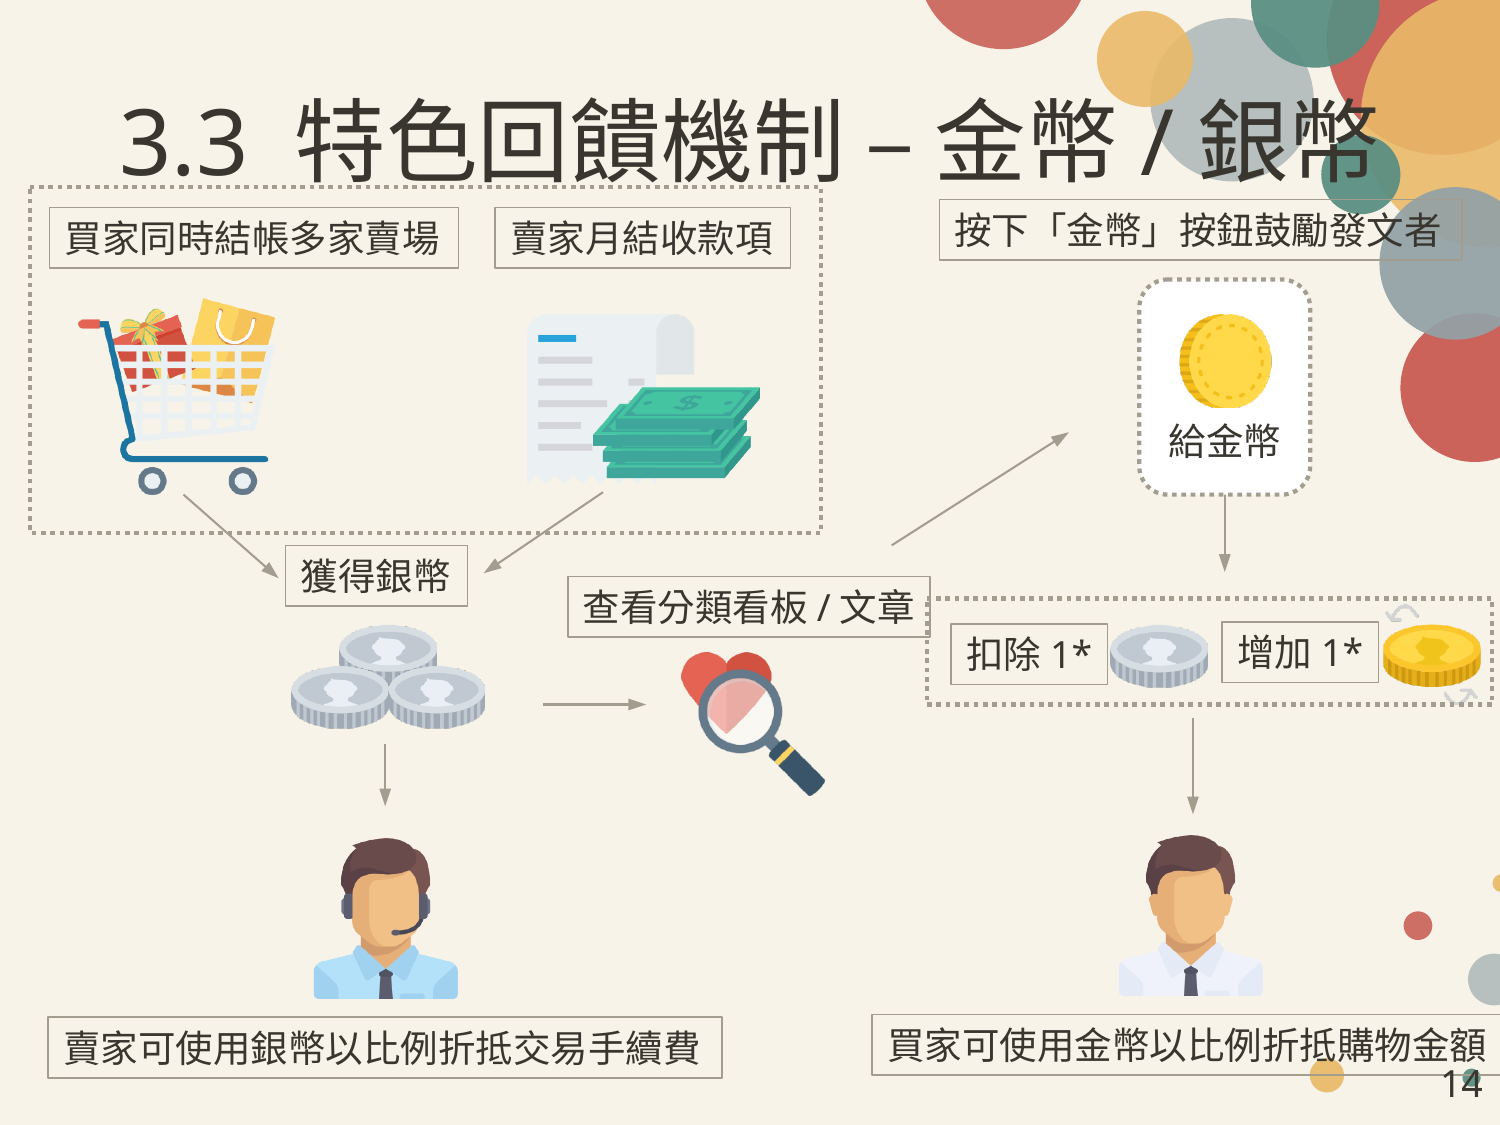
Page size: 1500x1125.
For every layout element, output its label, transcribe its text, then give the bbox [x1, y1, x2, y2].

text_box [1309, 1076, 1344, 1093]
text_box [1403, 911, 1433, 940]
picture [291, 607, 485, 746]
text_box 扣除1* [951, 623, 1096, 685]
picture [1110, 607, 1208, 705]
text_box [1468, 953, 1500, 1006]
text_box 賣家月結收款項 [495, 207, 791, 269]
text_box [1099, 0, 1500, 462]
text_box [1492, 874, 1500, 892]
text_box [925, 0, 1081, 45]
picture [1110, 835, 1271, 996]
text_box [1139, 279, 1311, 495]
picture [78, 299, 275, 495]
text_box 賣家可使用銀幣以比例折抵交易手續費 [48, 1017, 723, 1078]
text_box 按下「金幣」按鈕鼓勵發文者 [939, 199, 1463, 261]
text_box 買家可使用金幣以比例折抵購物金額 [872, 1014, 1500, 1076]
picture [681, 652, 825, 796]
picture [1381, 604, 1482, 705]
text_box 增加1* [1222, 621, 1367, 683]
picture [526, 314, 760, 516]
text_box 獲得銀幣 [285, 545, 468, 606]
text_box 給金幣 [1153, 410, 1301, 472]
text_box 買家同時結帳多家賣場 [49, 207, 459, 269]
picture [1178, 314, 1272, 408]
picture [305, 838, 466, 999]
text_box 14 [1425, 1052, 1500, 1113]
title 3.3 特色回饋機制 – 金幣/銀幣 [75, 45, 1426, 233]
text_box 查看分類看板/文章 [567, 576, 921, 638]
